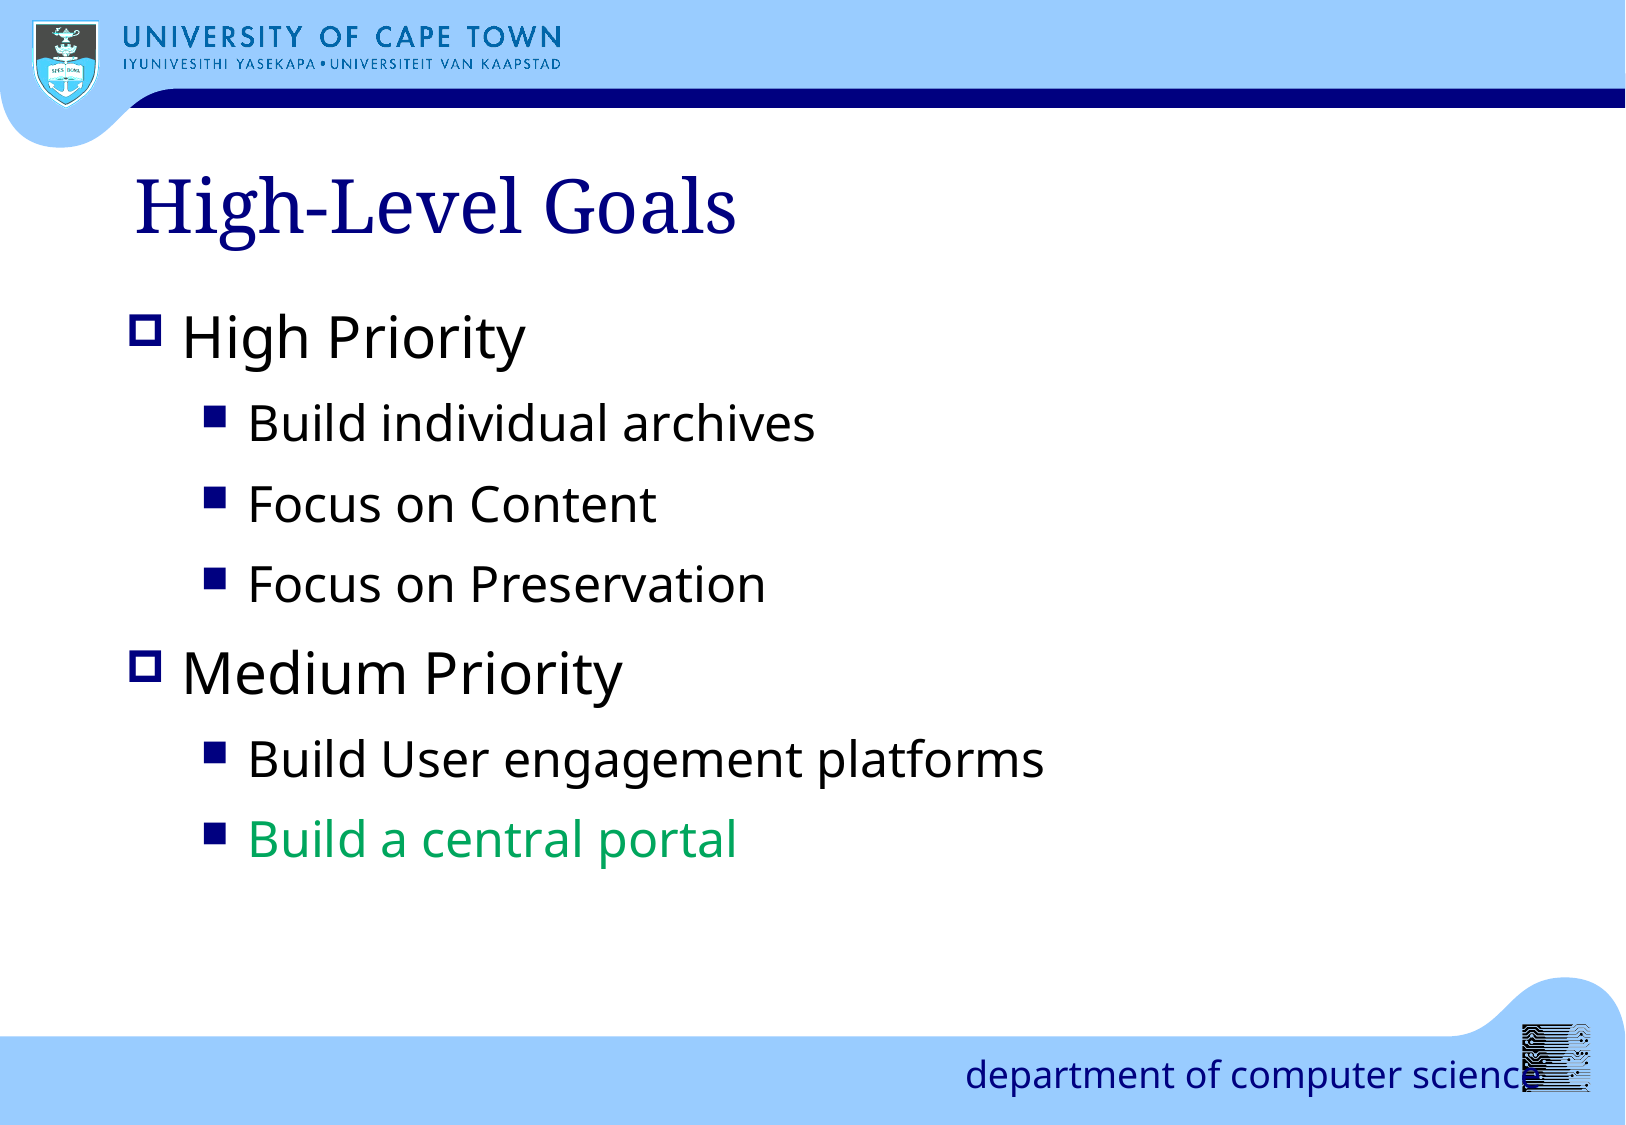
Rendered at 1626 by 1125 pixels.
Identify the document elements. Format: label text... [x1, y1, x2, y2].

title High-Level Goals [134, 140, 1571, 268]
list High Priority Build individual archives Focus on Content Focus on Preservation Medium Priority Build User engagement platforms Build a central portal [125, 296, 1570, 949]
picture [120, 23, 563, 71]
picture [1526, 1070, 1536, 1076]
picture [1522, 1024, 1591, 1092]
